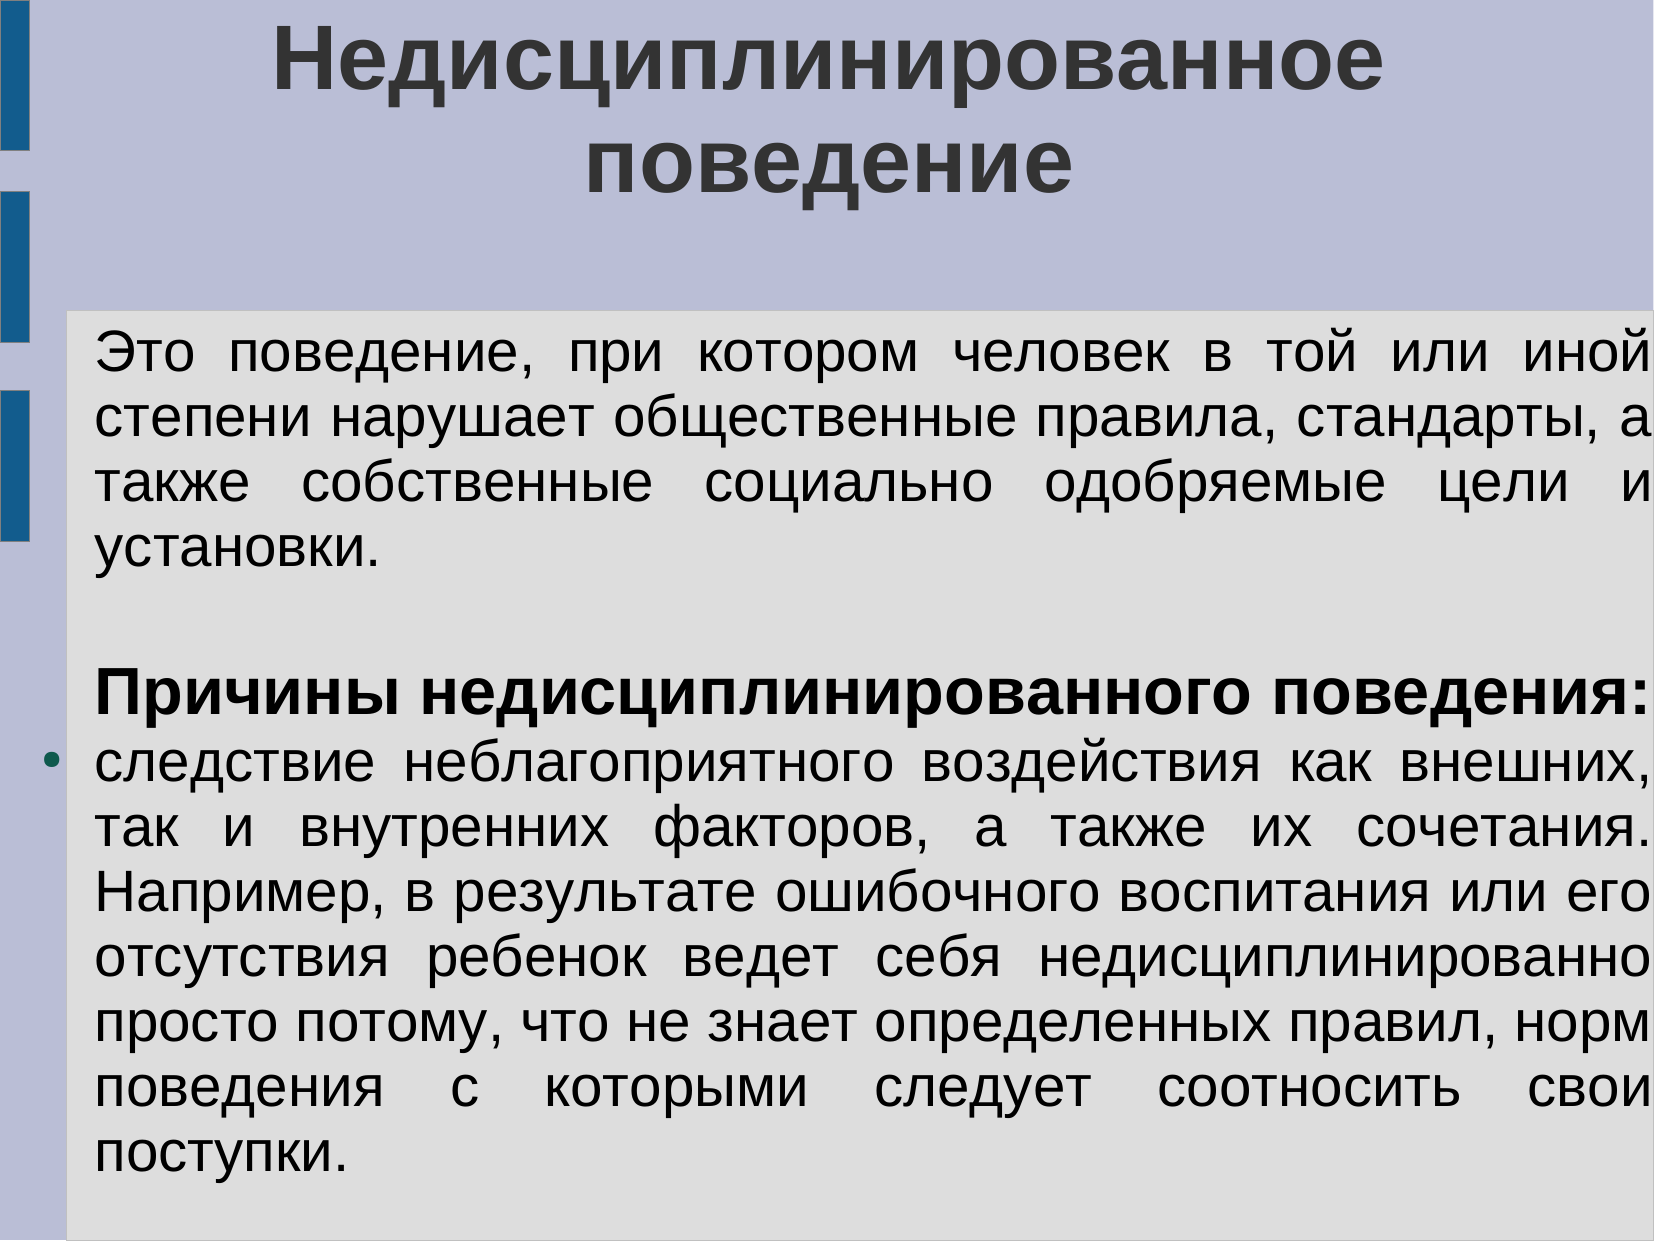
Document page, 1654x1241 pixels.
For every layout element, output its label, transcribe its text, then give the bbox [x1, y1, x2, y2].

list Это поведение, при котором человек в той или иной степени нарушает общественные правила, стандарты, а также собственные социально одобряемые цели и установки. Причины недисциплинированного поведения: следствие неблагоприятного воздействия как внешних, так и внутренних факторов, а также их сочетания. Например, в результате ошибочного воспитания или его отсутствия ребенок ведет себя недисциплинированно просто потому, что не знает определенных правил, норм поведения с которыми следует соотносить свои поступки. [23, 318, 1654, 1241]
title Недисциплинированное поведение [123, 5, 1536, 213]
